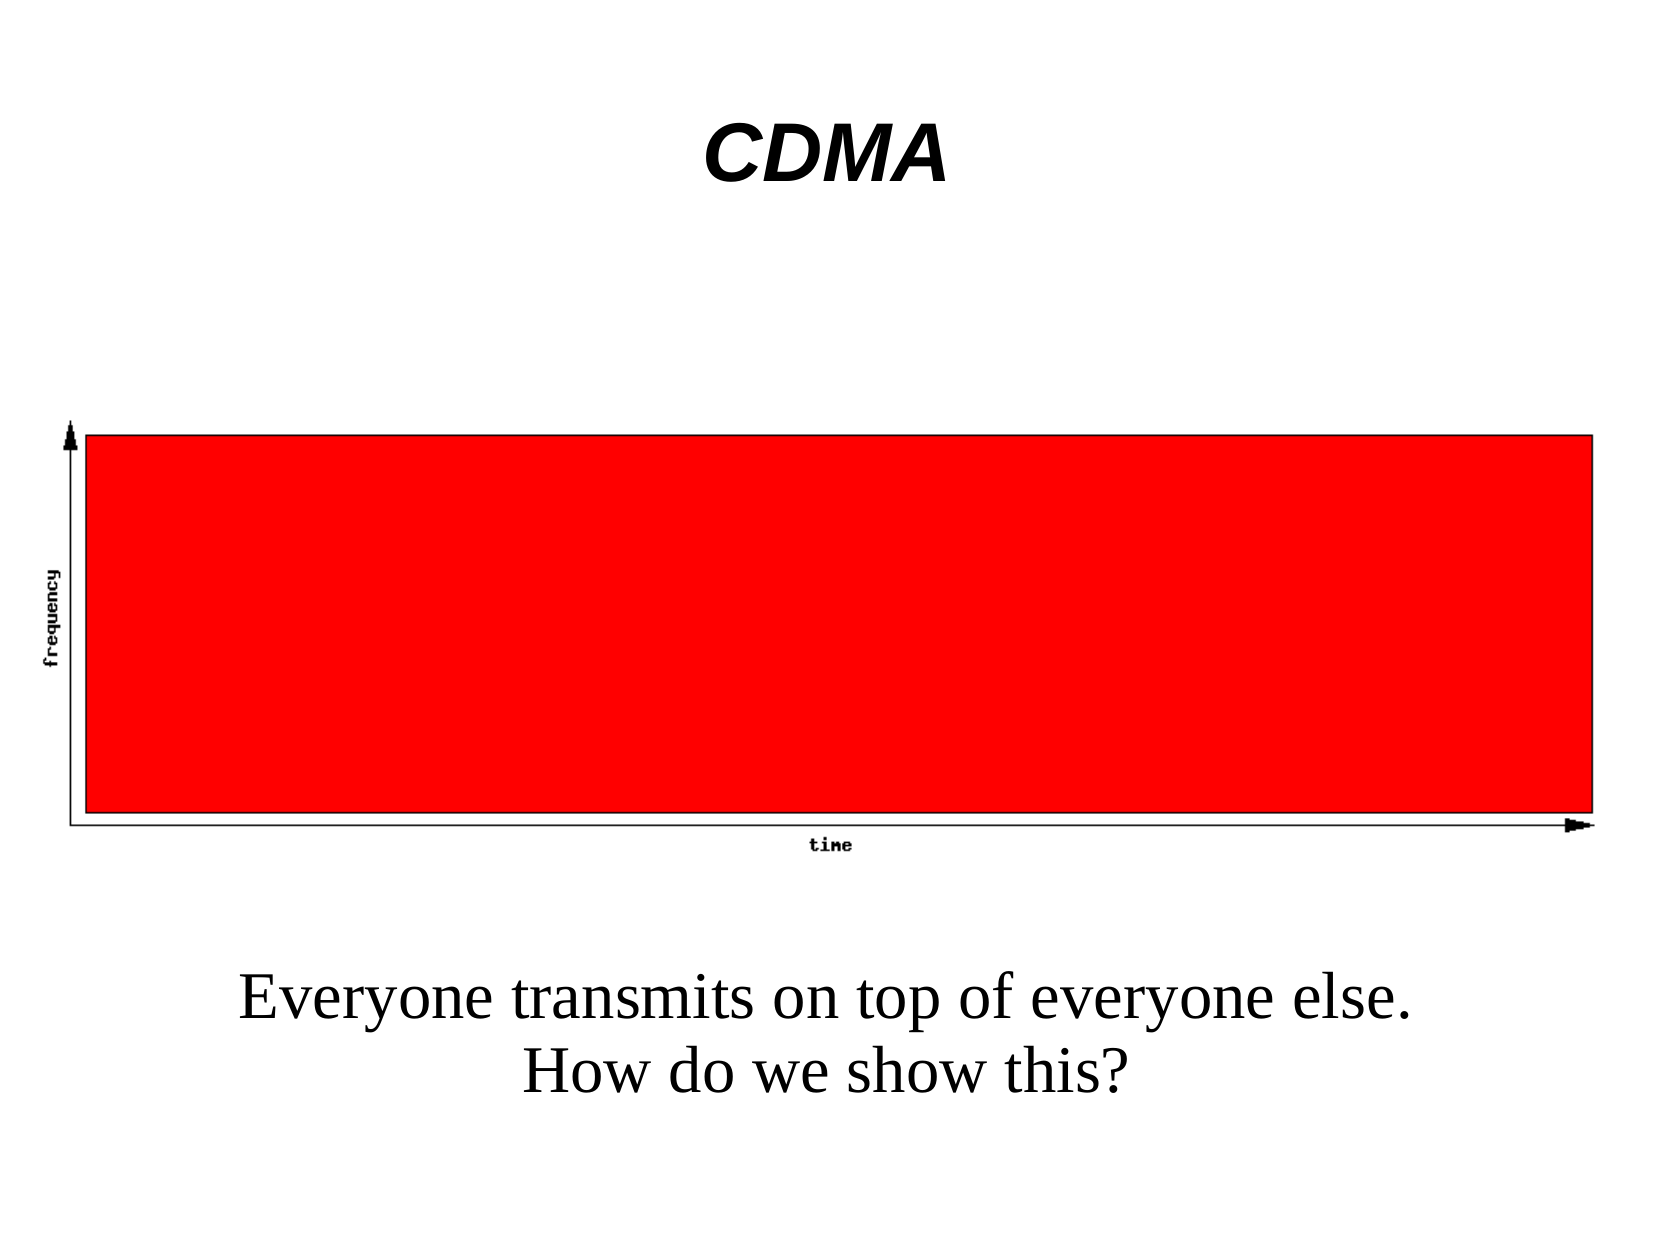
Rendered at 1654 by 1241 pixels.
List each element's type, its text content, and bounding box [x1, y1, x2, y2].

title CDMA [82, 49, 1571, 257]
picture [31, 388, 1626, 856]
text_box Everyone transmits on top of everyone else. How do we show this? [82, 915, 1571, 1152]
